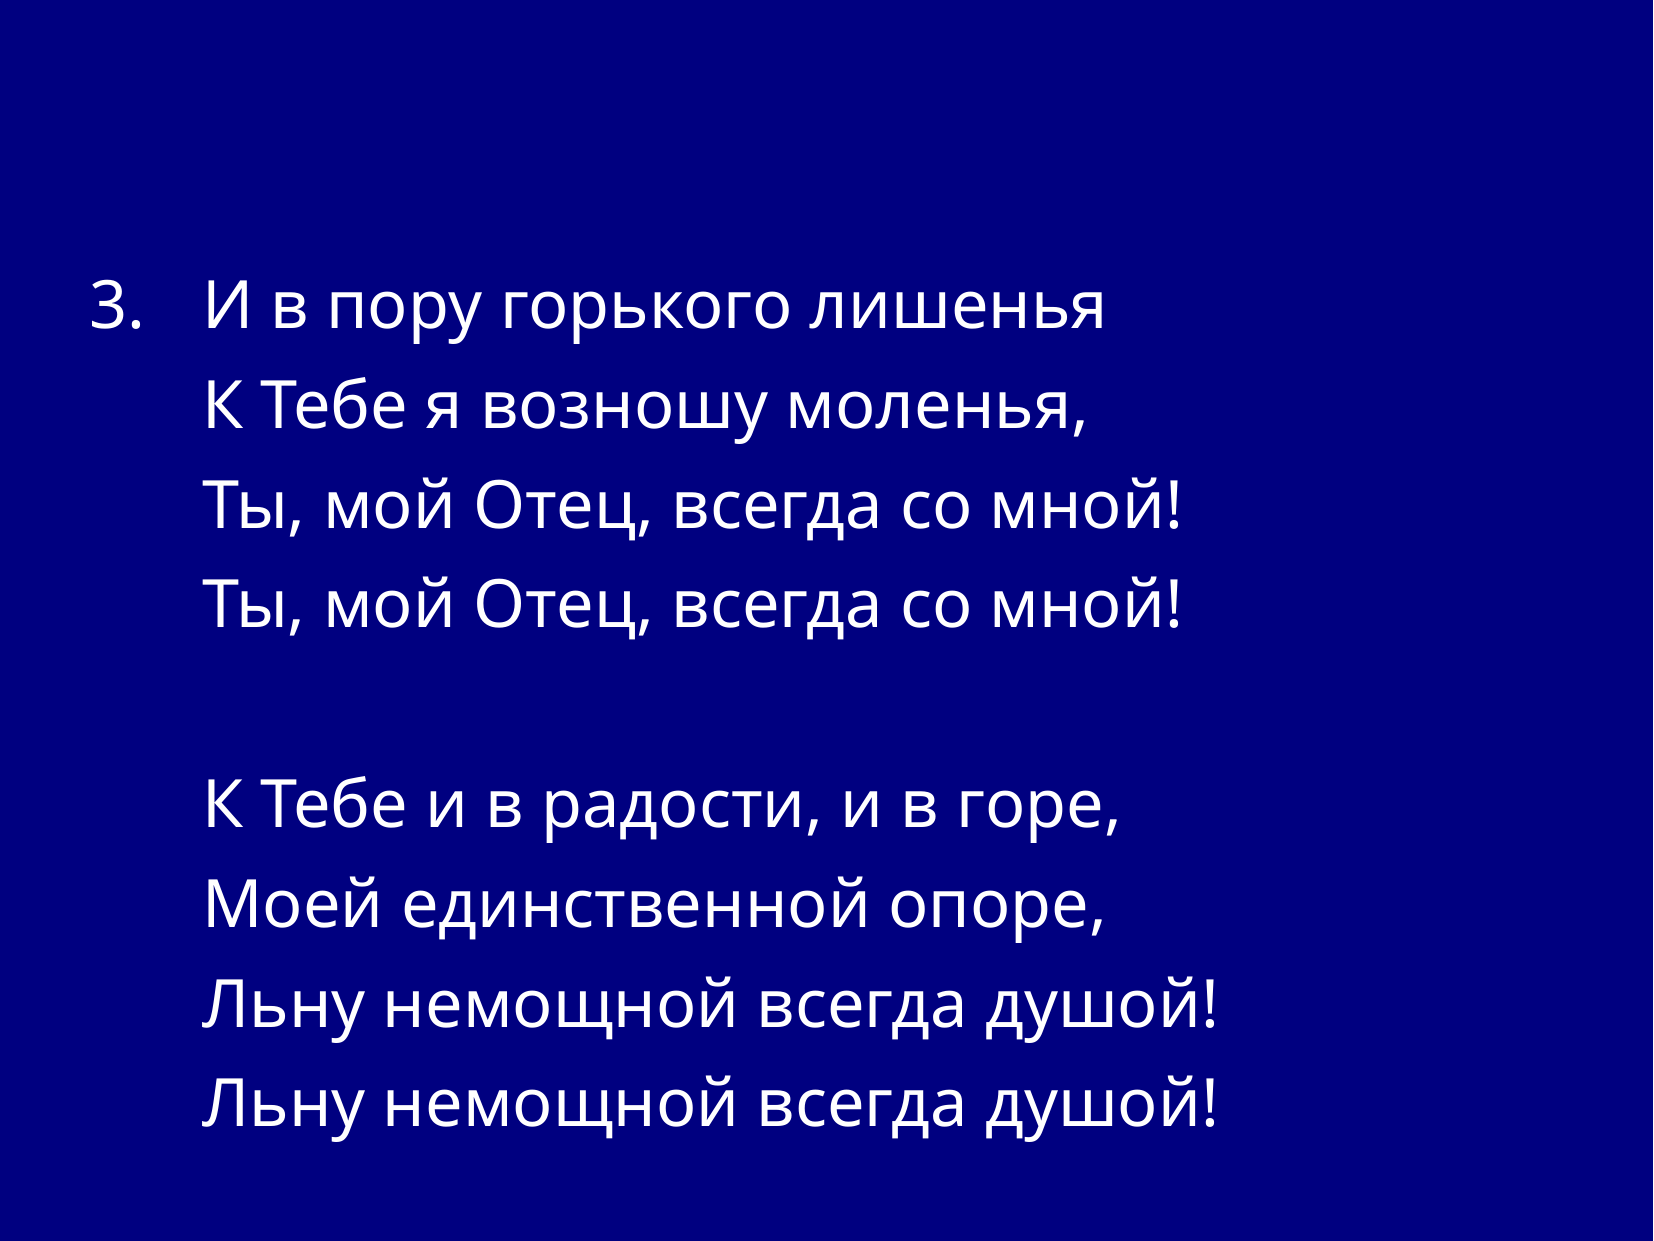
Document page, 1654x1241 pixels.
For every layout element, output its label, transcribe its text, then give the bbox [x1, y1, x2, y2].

text_box 3. И в пору горького лишенья К Тебе я возношу моленья, Ты, мой Отец, всегда со мной! Ты, мой Отец, всегда со мной! К Тебе и в радости, и в горе, Моей единственной опоре, Льну немощной всегда душой! Льну немощной всегда душой! [75, 150, 1576, 1163]
